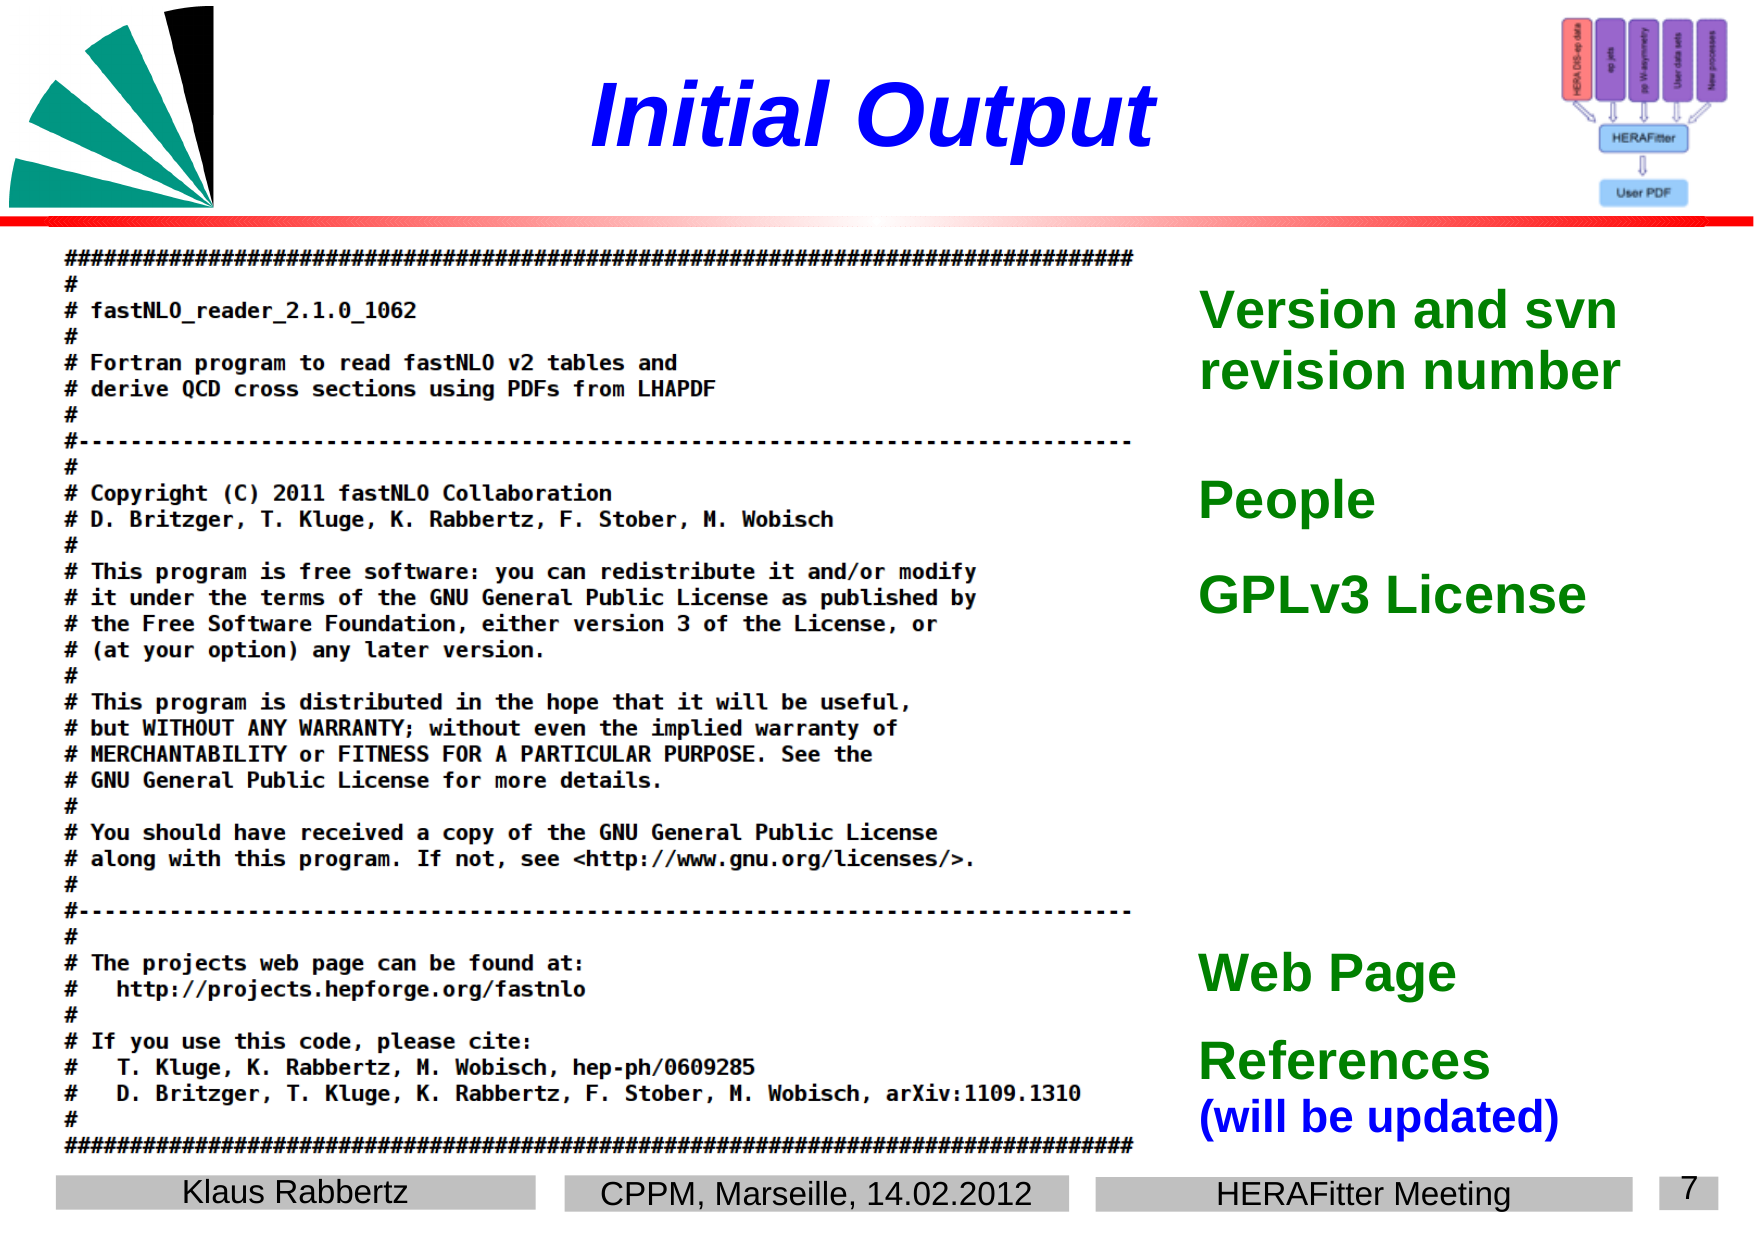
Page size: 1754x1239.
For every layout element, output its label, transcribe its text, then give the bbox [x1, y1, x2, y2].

text_box People [1186, 463, 1612, 537]
text_box Web Page [1186, 936, 1612, 1009]
picture [58, 242, 1141, 1163]
text_box Version and svn revision number [1187, 273, 1635, 407]
text_box References (will be updated) [1186, 1024, 1612, 1149]
picture [9, 6, 214, 210]
text_box GPLv3 License [1186, 558, 1612, 631]
picture [1552, 15, 1736, 211]
title Initial Output [220, 22, 1525, 207]
